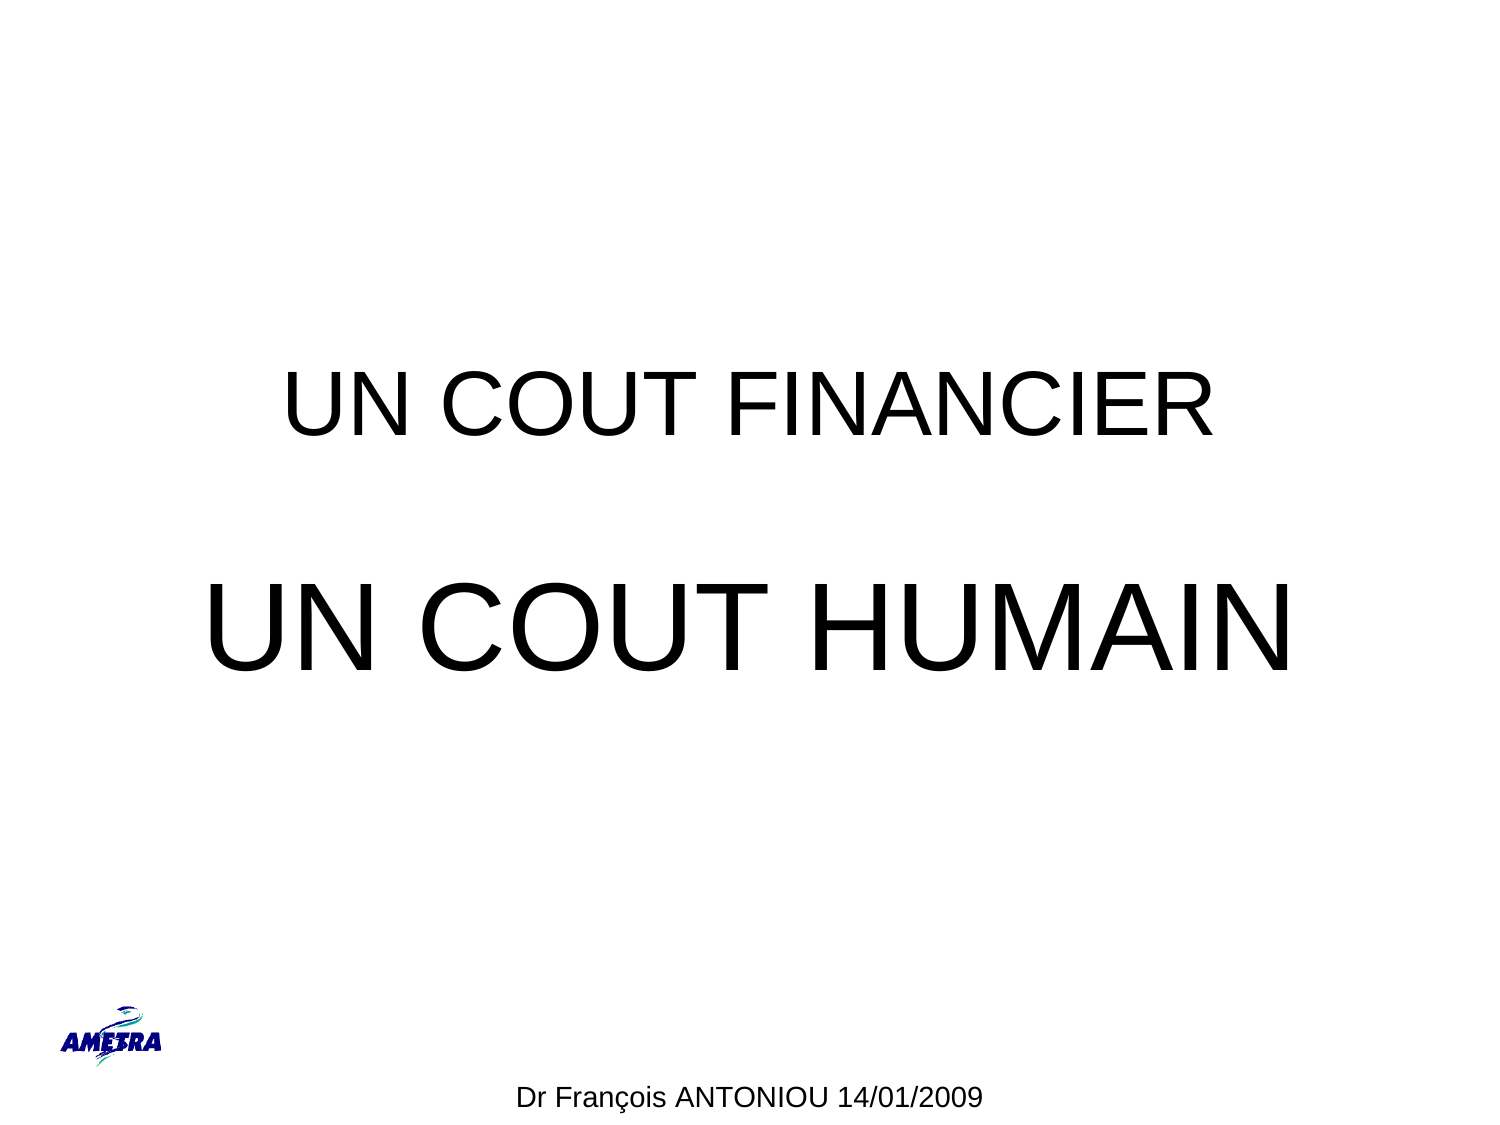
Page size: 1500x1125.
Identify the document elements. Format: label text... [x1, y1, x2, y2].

picture [41, 984, 184, 1093]
title UN COUT FINANCIER UN COUT HUMAIN [112, 309, 1388, 740]
